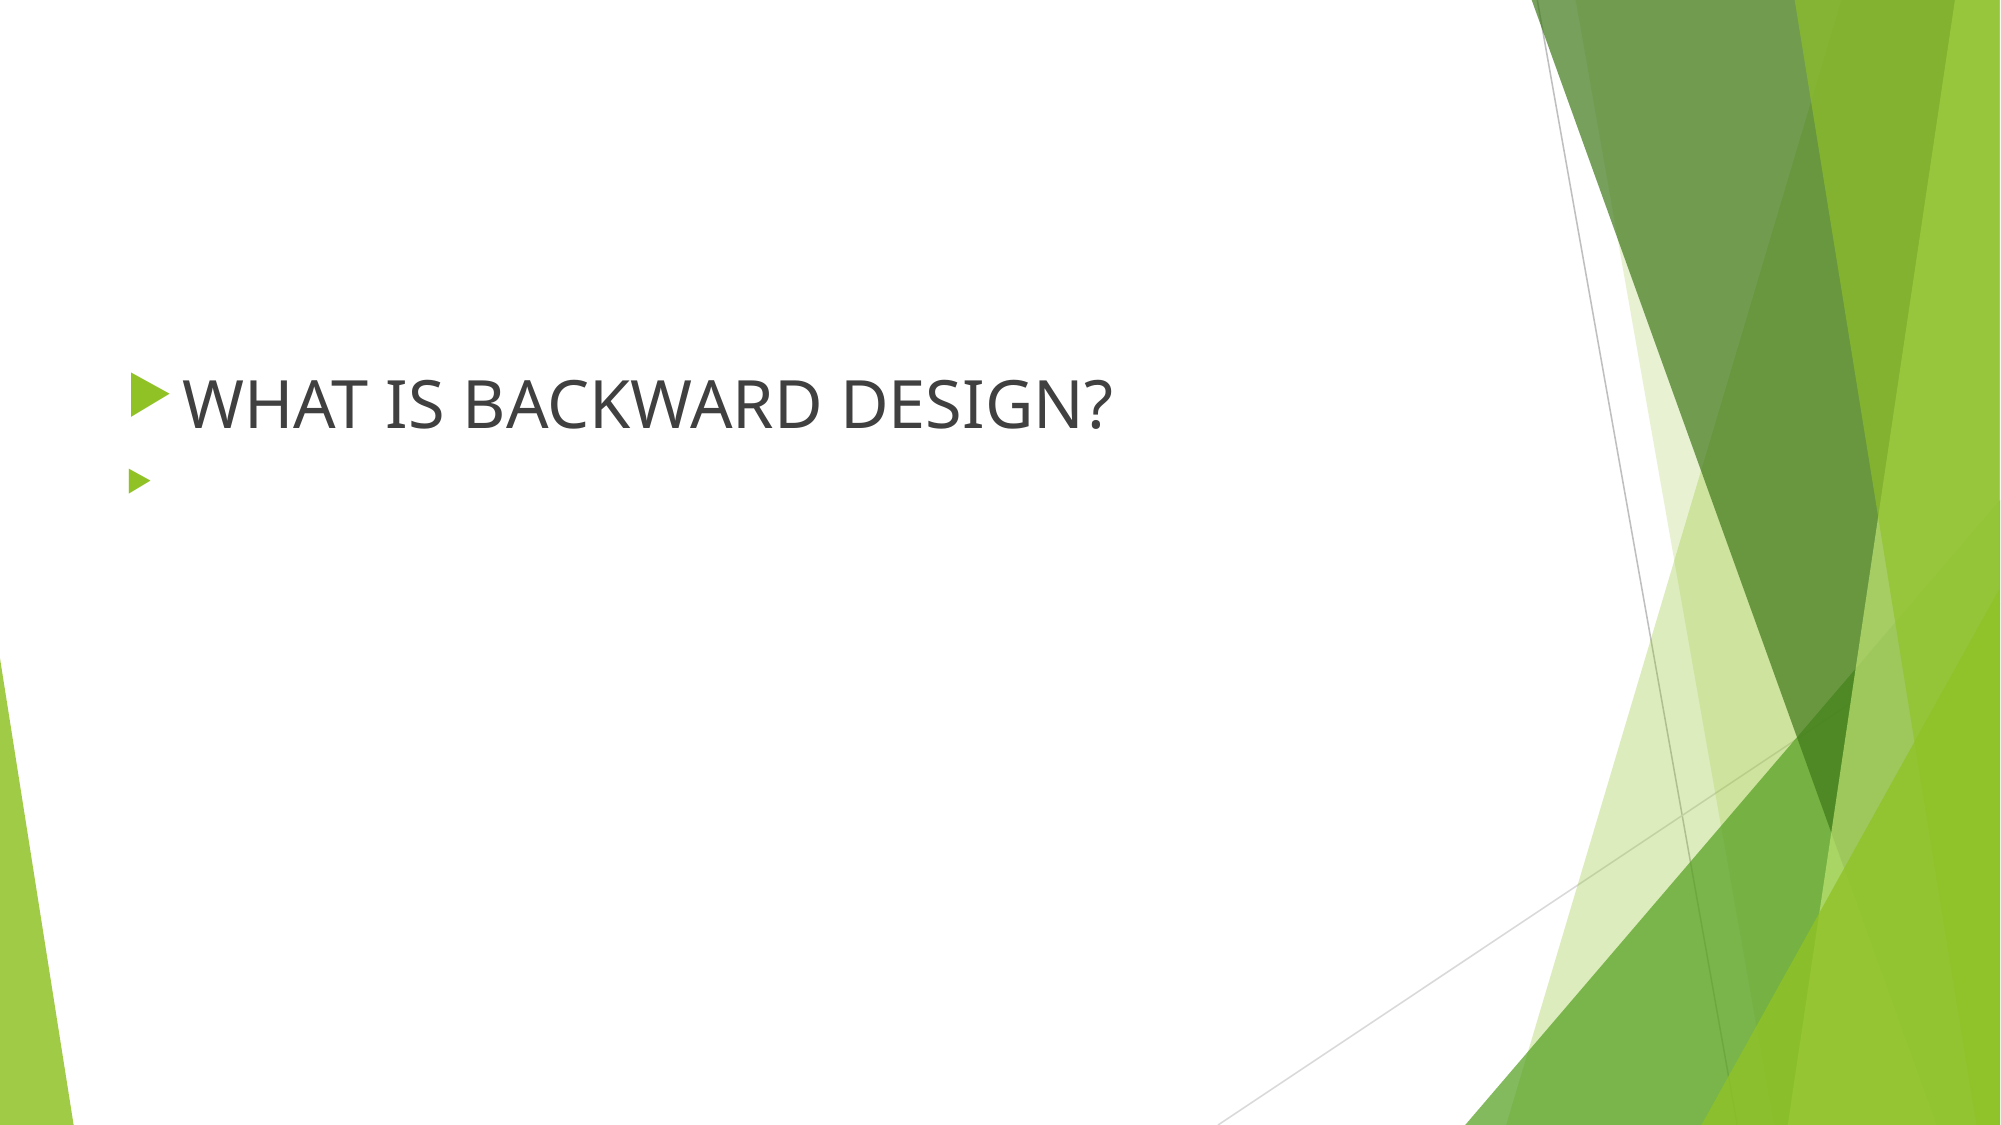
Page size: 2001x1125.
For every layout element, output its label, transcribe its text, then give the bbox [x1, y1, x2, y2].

list WHAT IS BACKWARD DESIGN? [111, 354, 1522, 992]
